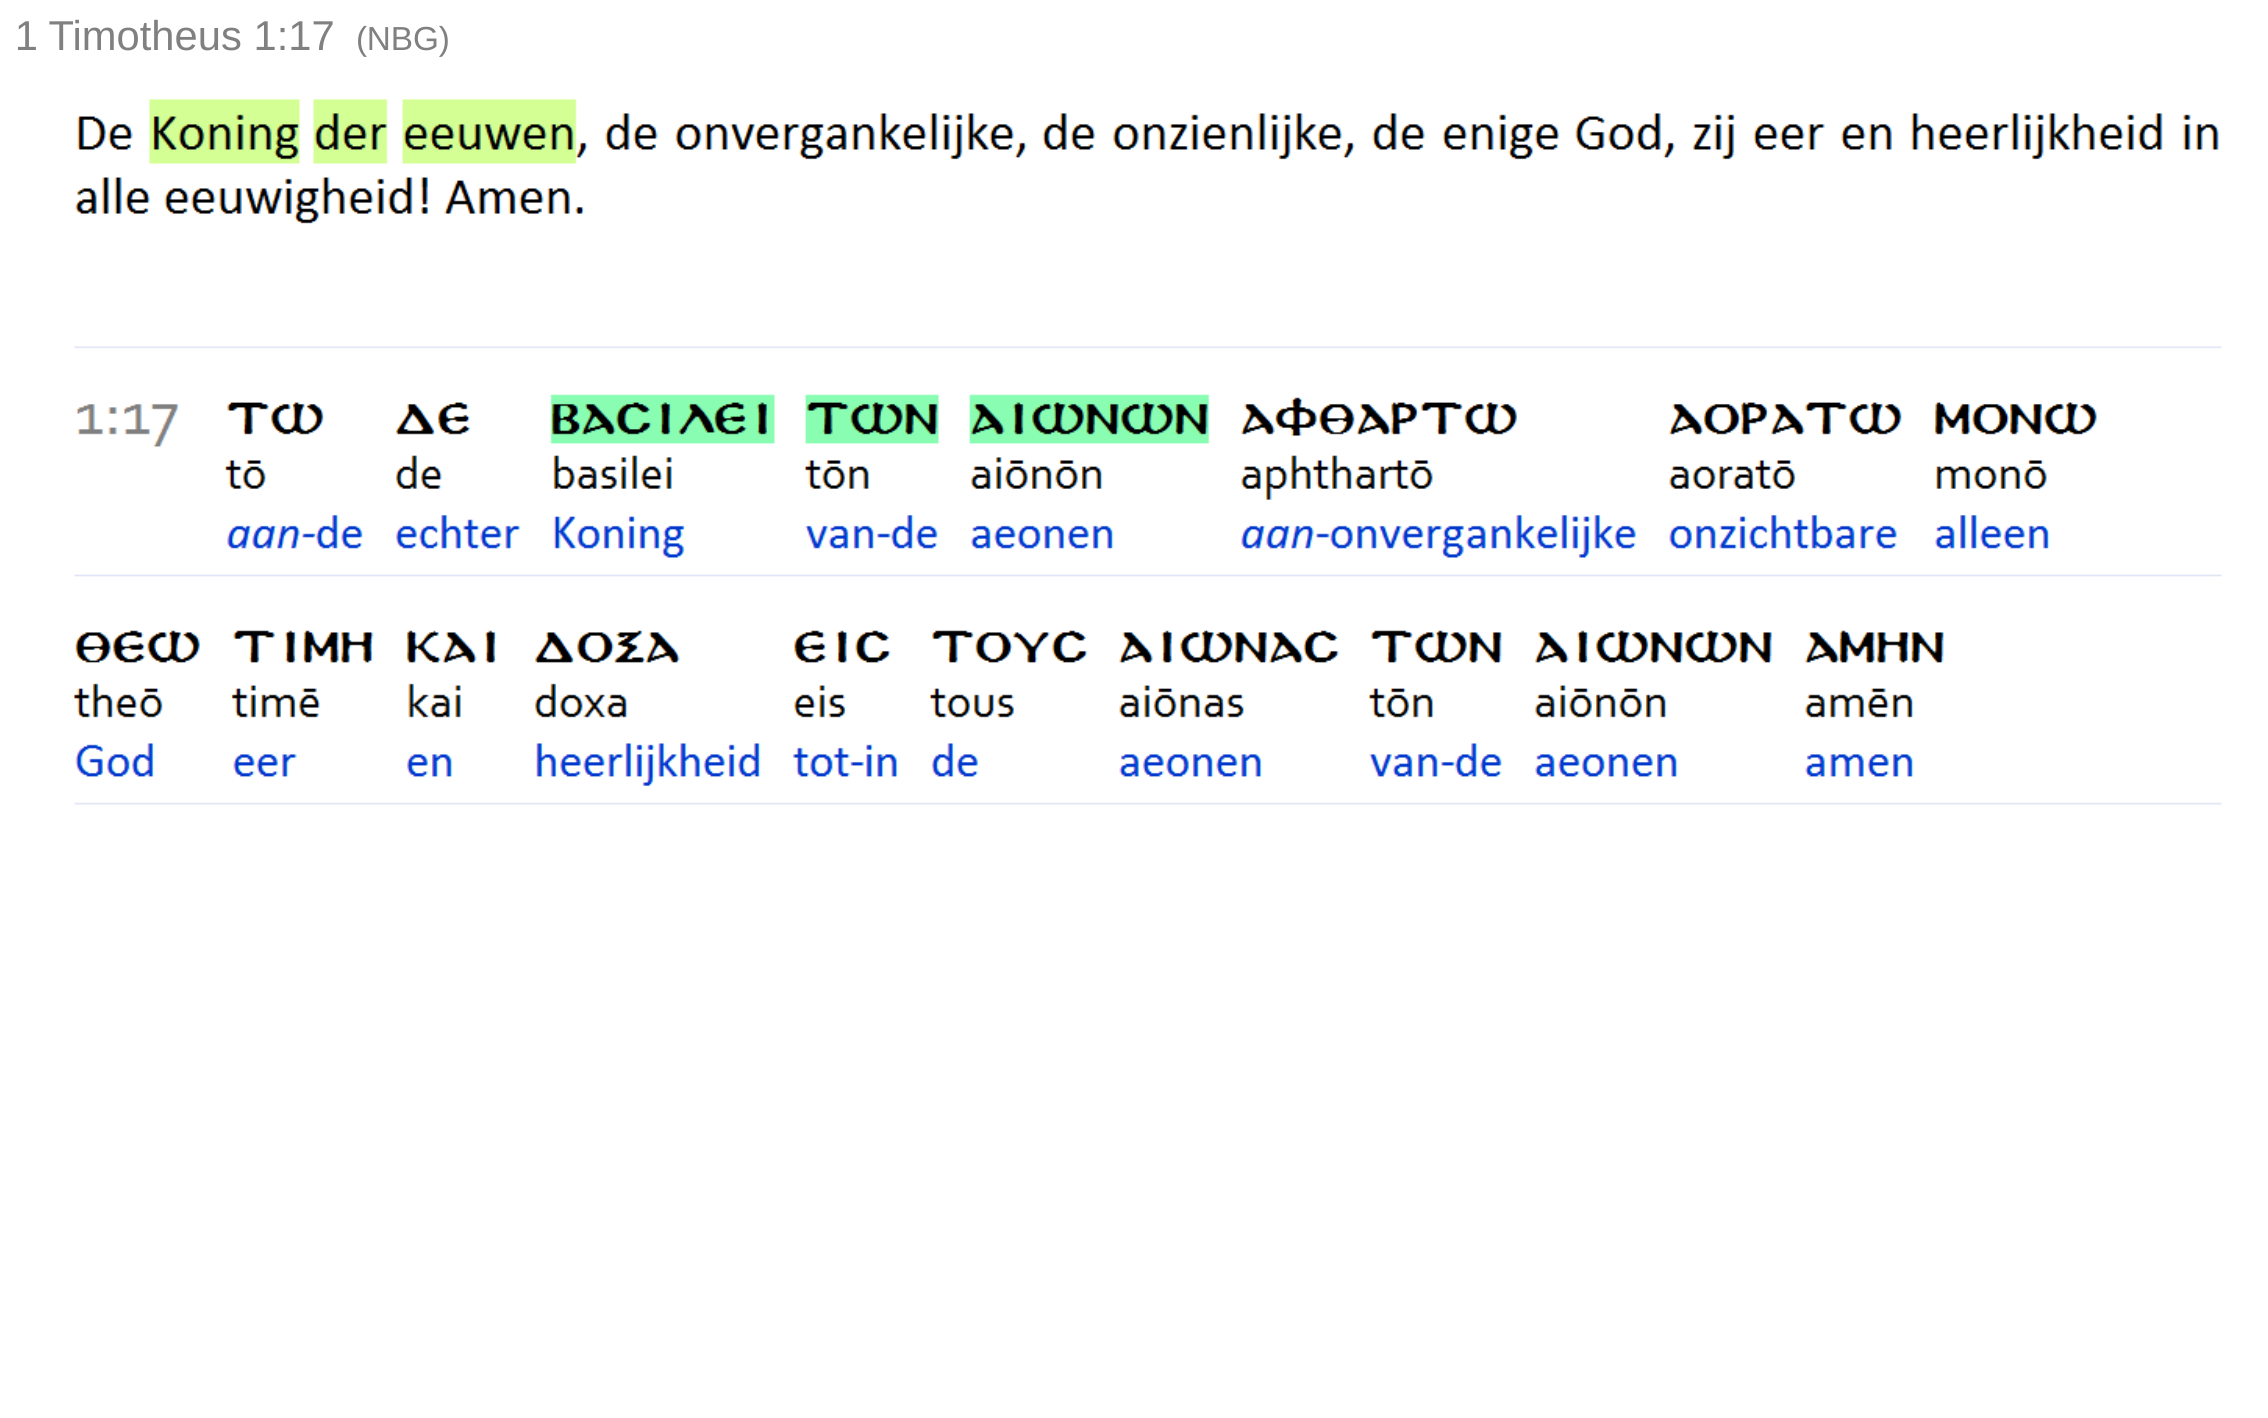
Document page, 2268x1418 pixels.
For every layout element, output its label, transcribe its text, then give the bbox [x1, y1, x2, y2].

picture [6, 95, 2256, 811]
text_box 1 Timotheus 1:17 (NBG) [0, 5, 629, 69]
